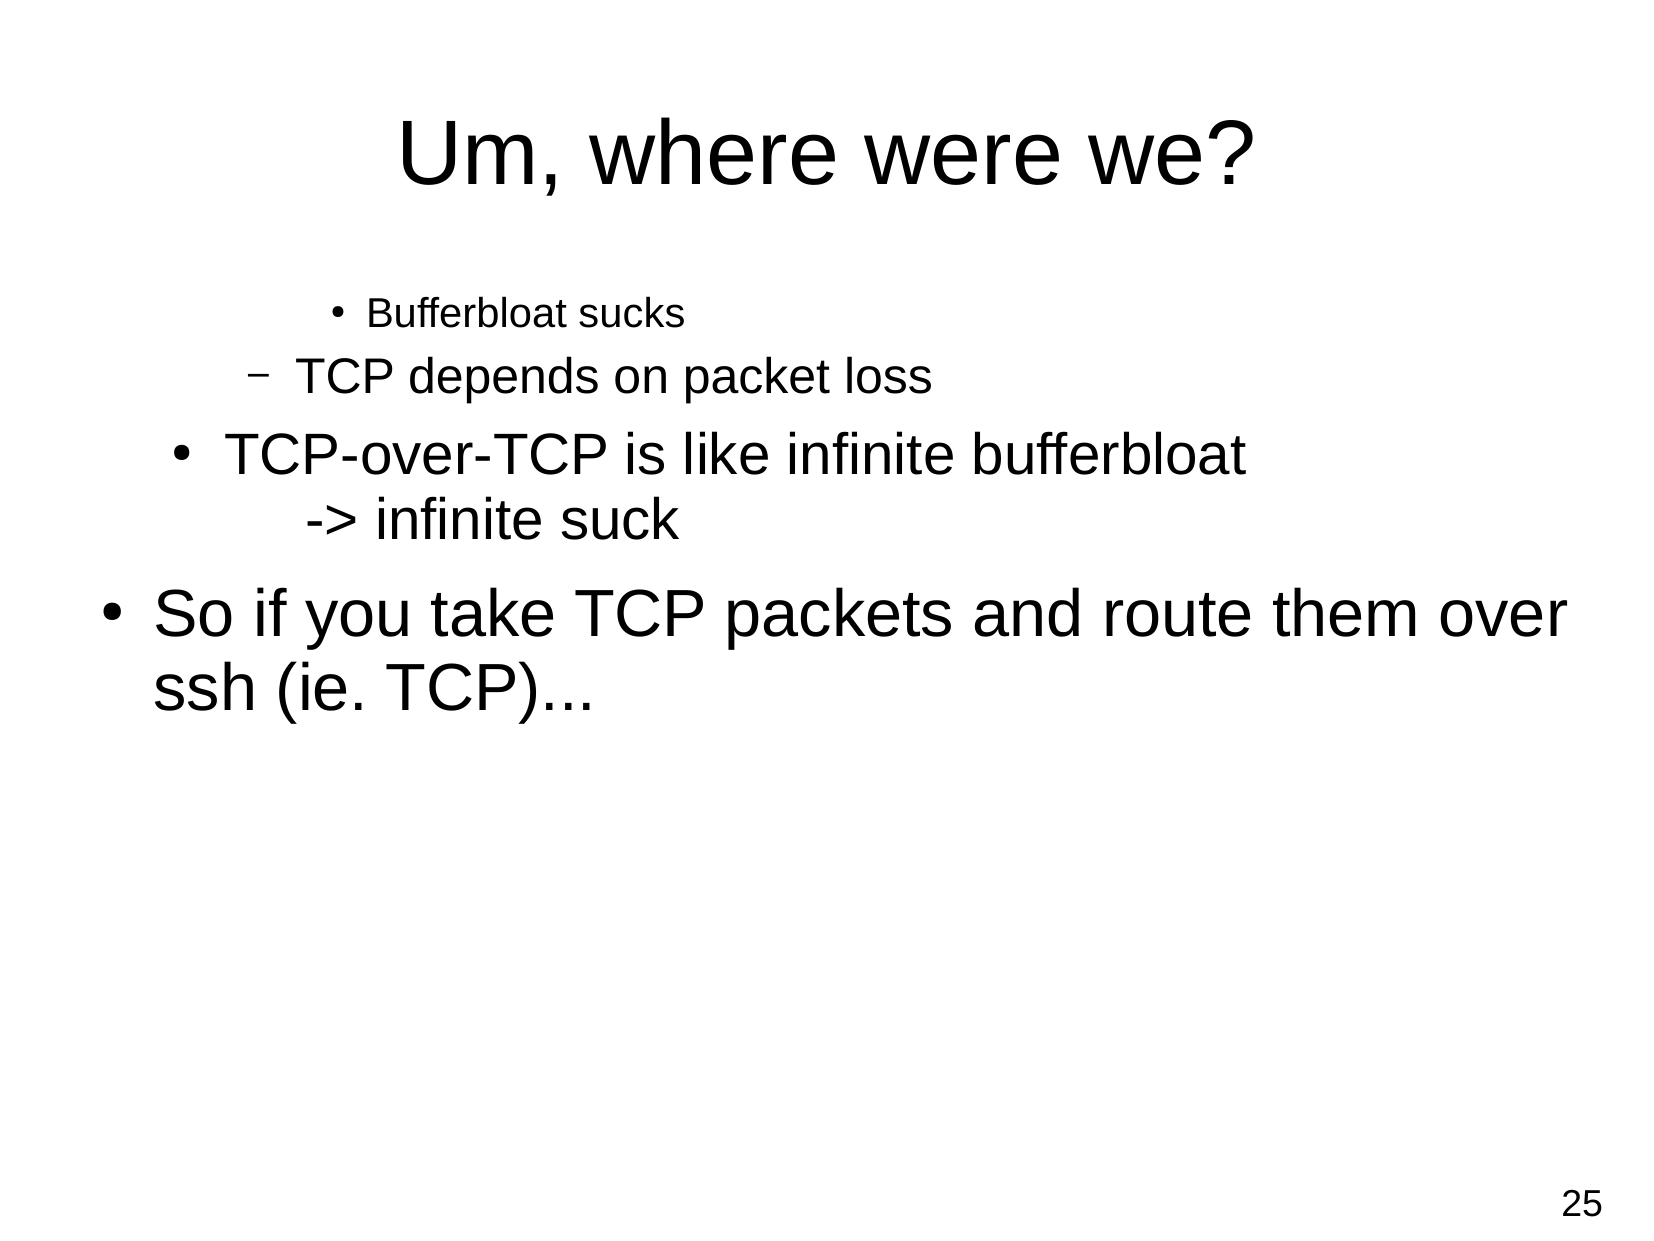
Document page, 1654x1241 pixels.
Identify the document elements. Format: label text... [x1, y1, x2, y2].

list Bufferbloat sucks TCP depends on packet loss TCP-over-TCP is like infinite bufferbloat -> infinite suck So if you take TCP packets and route them over ssh (ie. TCP)... [82, 290, 1571, 1109]
title Um, where were we? [82, 49, 1571, 257]
text_box 25 [1546, 1174, 1619, 1232]
